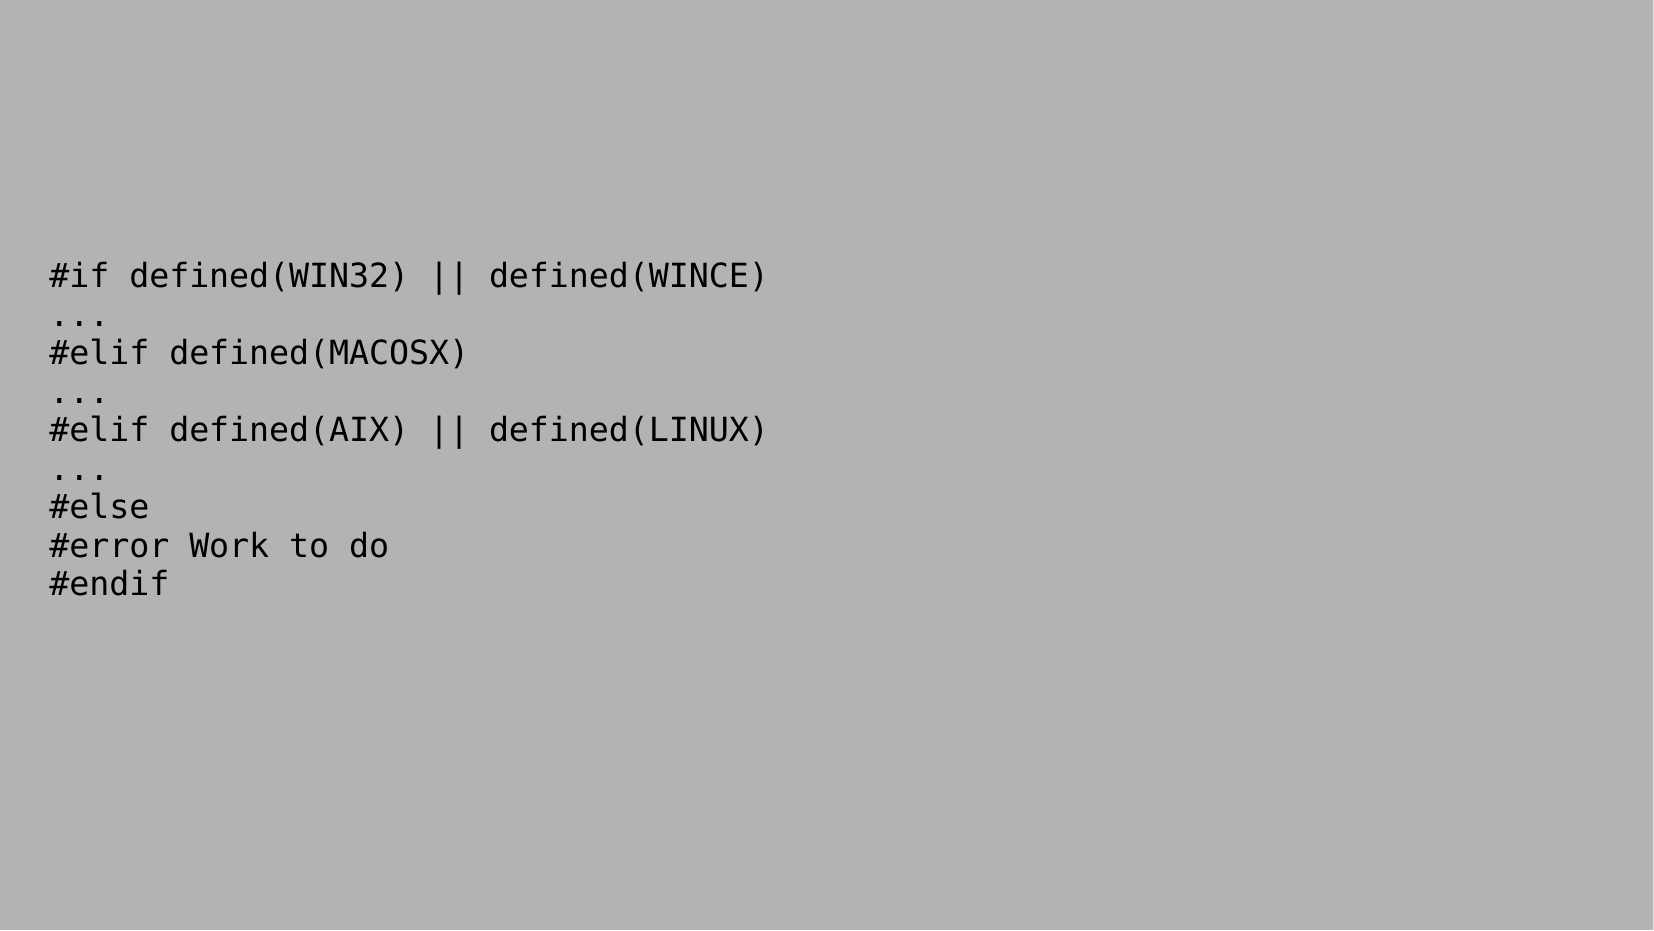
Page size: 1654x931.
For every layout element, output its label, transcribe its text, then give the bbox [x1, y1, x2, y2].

subtitle #if defined(WIN32) || defined(WINCE) ... #elif defined(MACOSX) ... #elif defined(AIX) || defined(LINUX) ... #else #error Work to do #endif [49, 37, 1613, 901]
